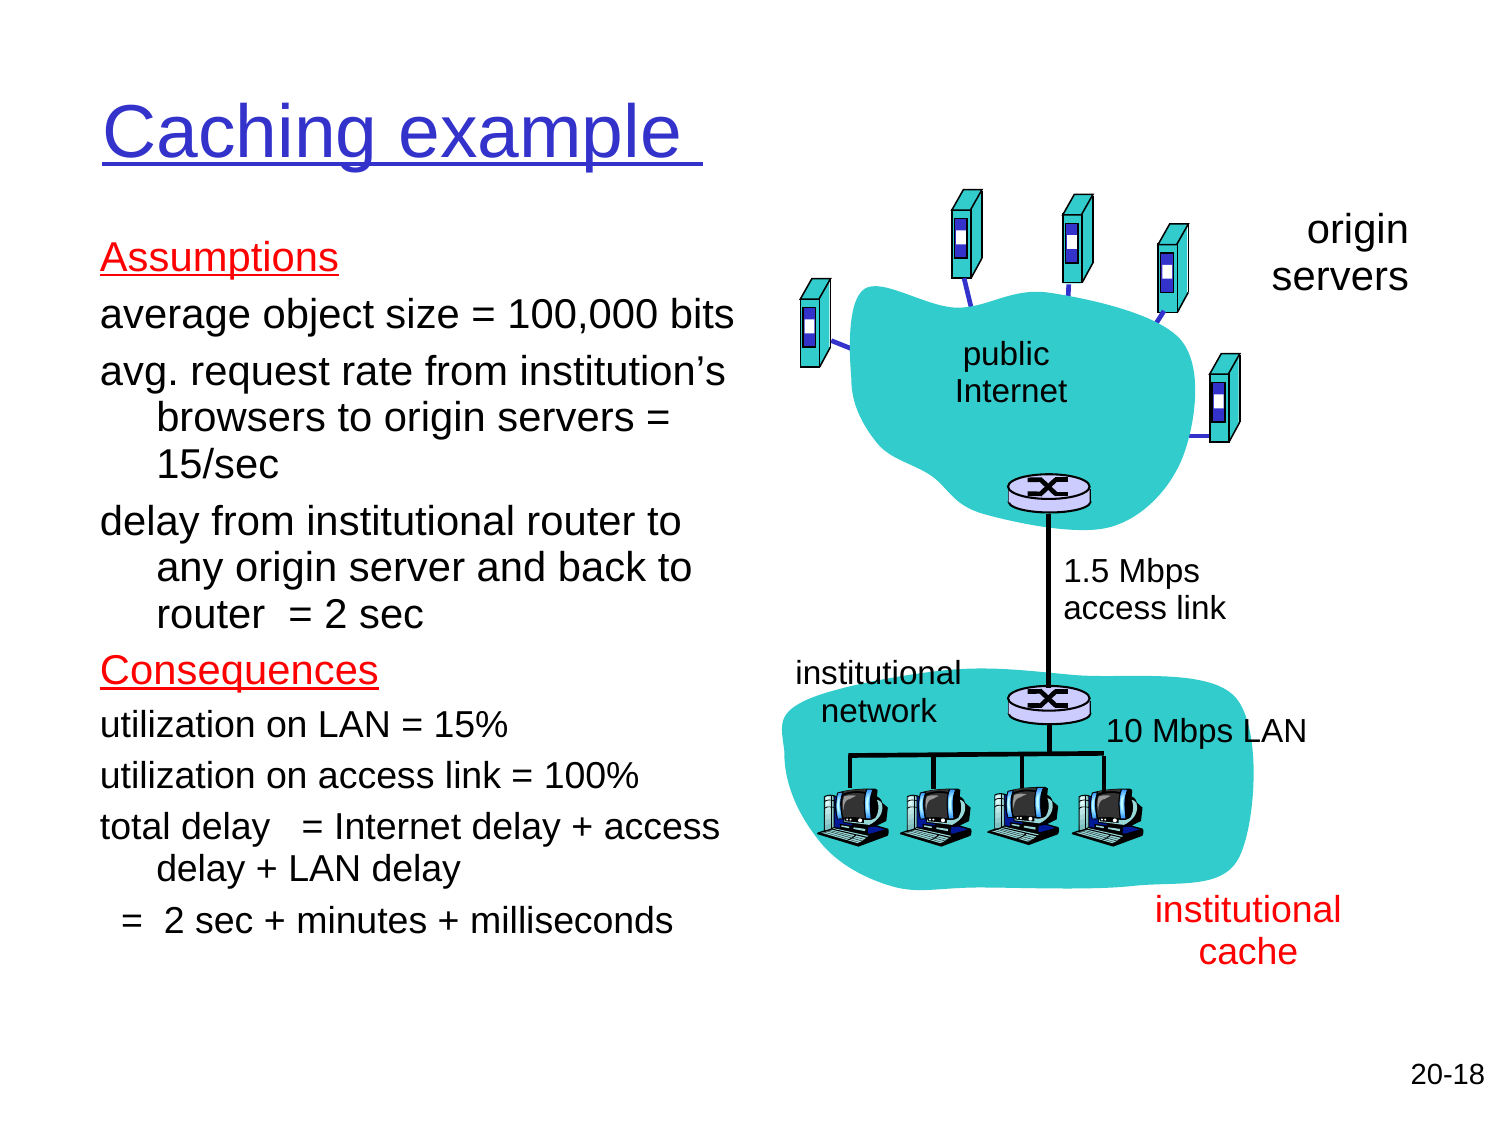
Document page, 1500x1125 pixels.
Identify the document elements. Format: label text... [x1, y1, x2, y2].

text_box [800, 278, 831, 368]
list Assumptions average object size = 100,000 bits avg. request rate from institution’s browsers to origin servers = 15/sec delay from institutional router to any origin server and back to router = 2 sec Consequences utilization on LAN = 15% utilization on access link = 100% total delay = Internet delay + access delay + LAN delay = 2 sec + minutes + milliseconds [85, 226, 769, 1110]
text_box public Internet [930, 327, 1083, 418]
text_box [782, 668, 1241, 837]
text_box 10 Mbps LAN [1091, 704, 1323, 757]
text_box 1.5 Mbps access link [1048, 545, 1242, 635]
text_box institutional cache [1140, 880, 1357, 981]
text_box [824, 756, 1254, 891]
text_box institutional network [780, 647, 978, 737]
title Caching example [87, 37, 1363, 225]
picture [816, 788, 890, 847]
picture [1071, 788, 1145, 847]
text_box [1062, 194, 1094, 284]
picture [899, 788, 973, 847]
picture [987, 786, 1061, 846]
text_box [849, 286, 1196, 531]
text_box [1158, 223, 1189, 313]
text_box [951, 189, 983, 279]
text_box origin servers [1256, 198, 1424, 307]
text_box [1209, 353, 1240, 443]
